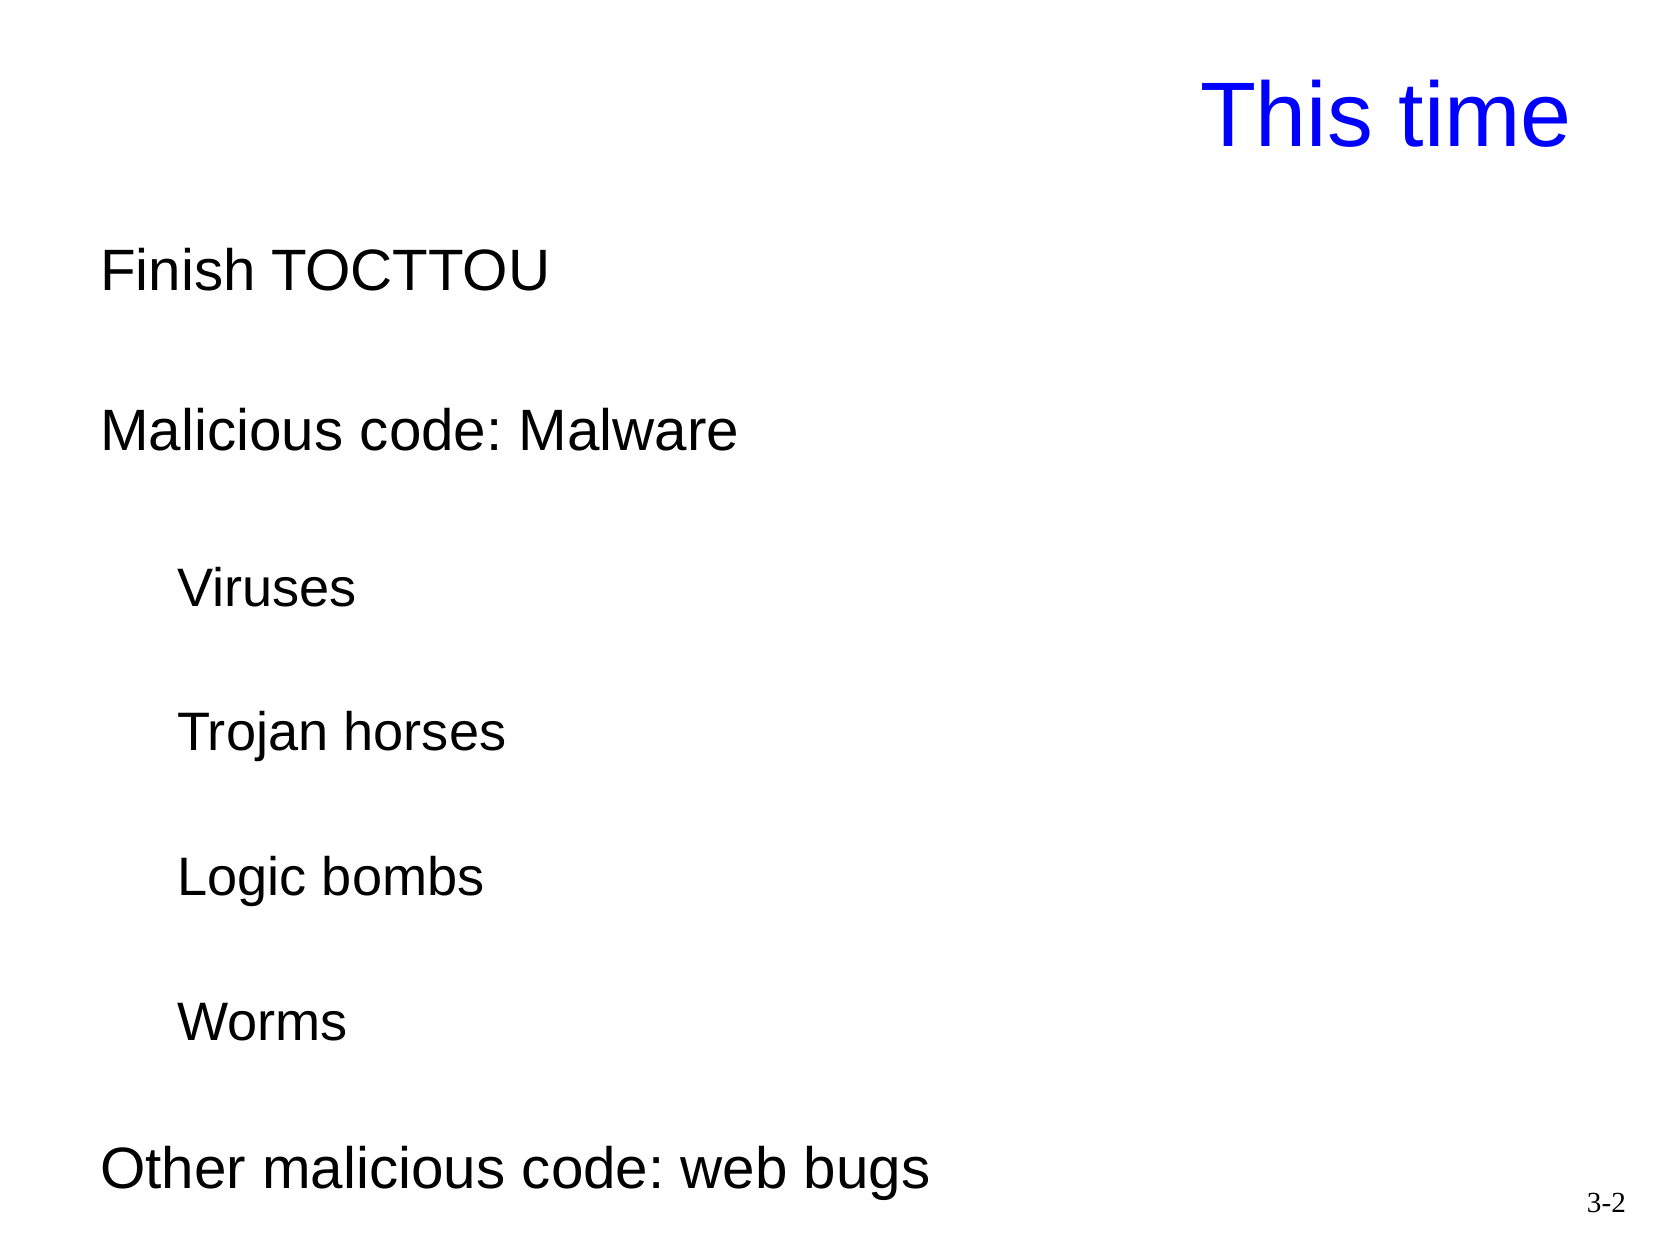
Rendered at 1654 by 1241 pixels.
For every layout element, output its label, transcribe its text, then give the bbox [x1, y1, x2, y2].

title This time [84, 18, 1573, 211]
list Finish TOCTTOU Malicious code: Malware Viruses Trojan horses Logic bombs Worms Other malicious code: web bugs [82, 237, 1571, 1201]
